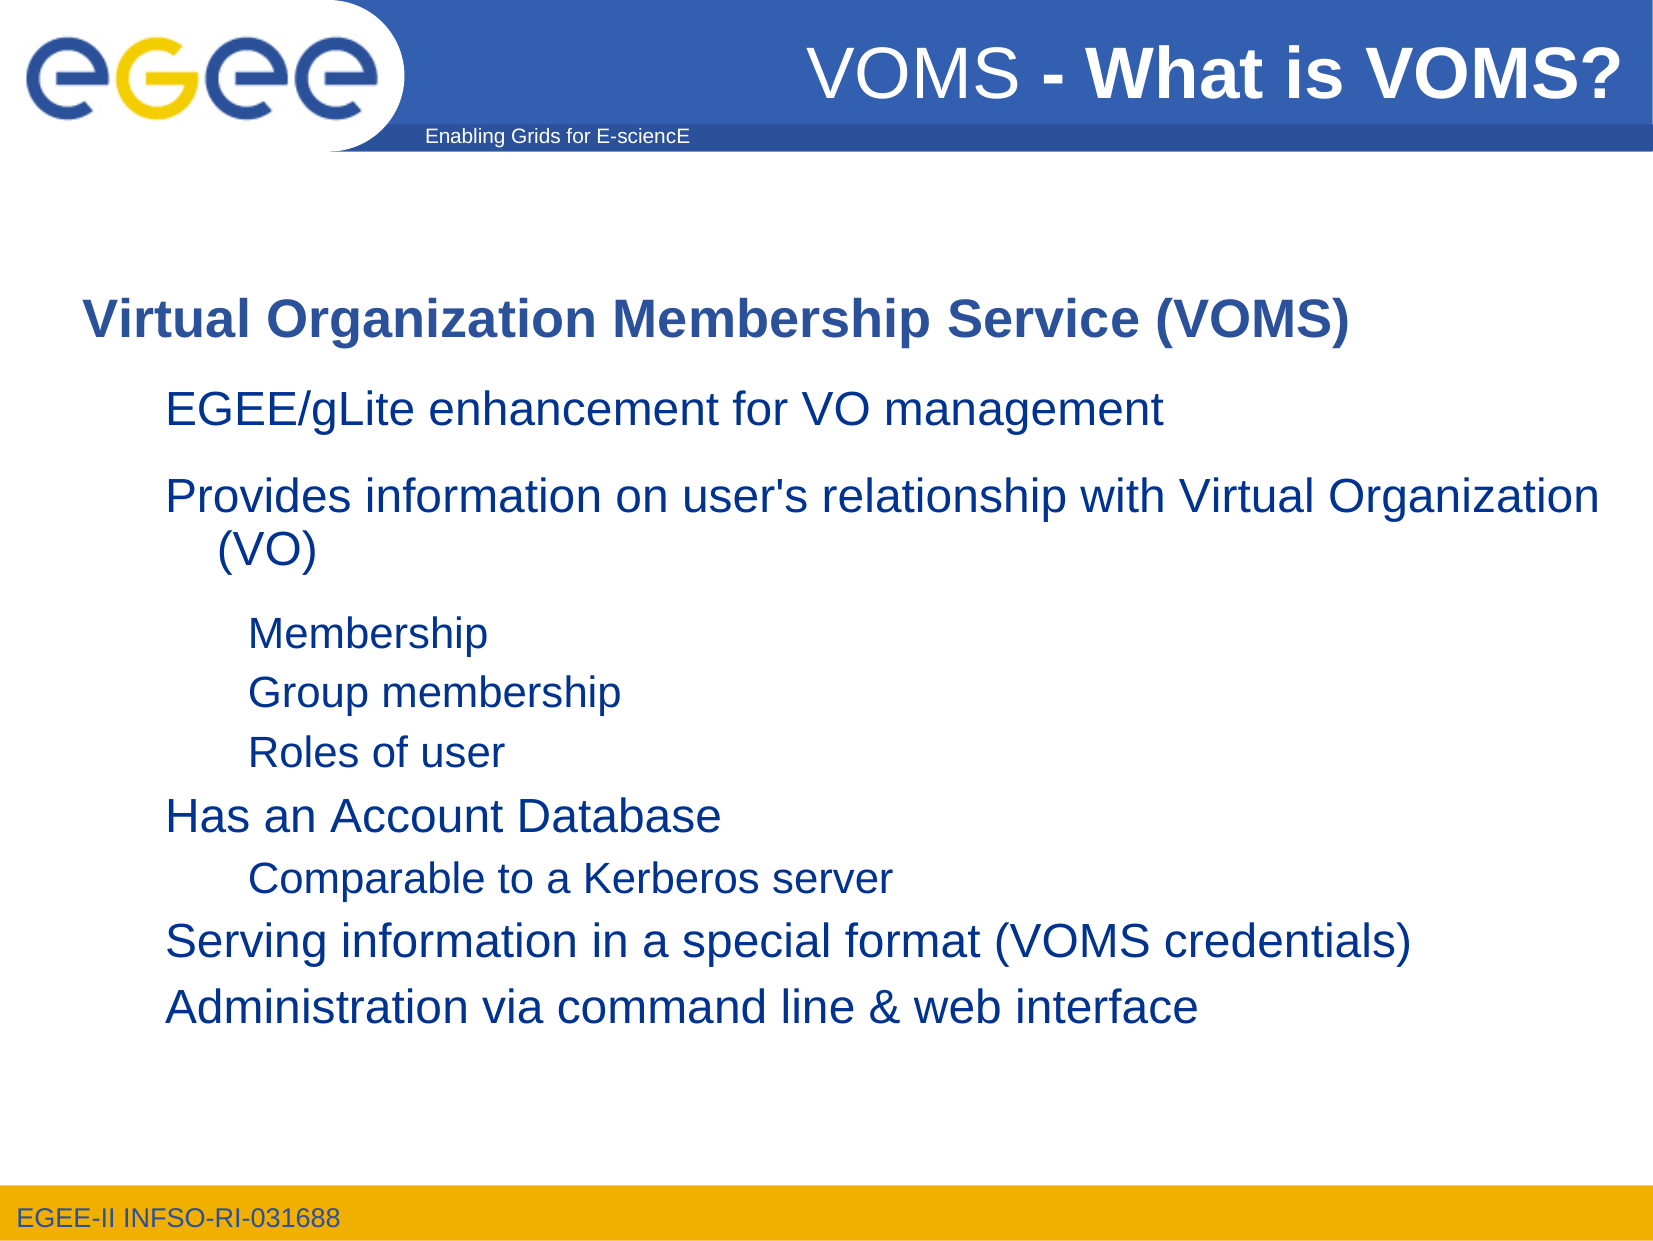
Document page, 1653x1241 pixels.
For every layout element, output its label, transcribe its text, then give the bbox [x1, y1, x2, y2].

picture [20, 33, 385, 123]
list Virtual Organization Membership Service (VOMS) EGEE/gLite enhancement for VO management Provides information on user's relationship with Virtual Organization (VO) Membership Group membership Roles of user Has an Account Database Comparable to a Kerberos server Serving information in a special format (VOMS credentials) Administration via command line & web interface [82, 290, 1613, 1241]
title VOMS - What is VOMS? [407, 31, 1626, 118]
